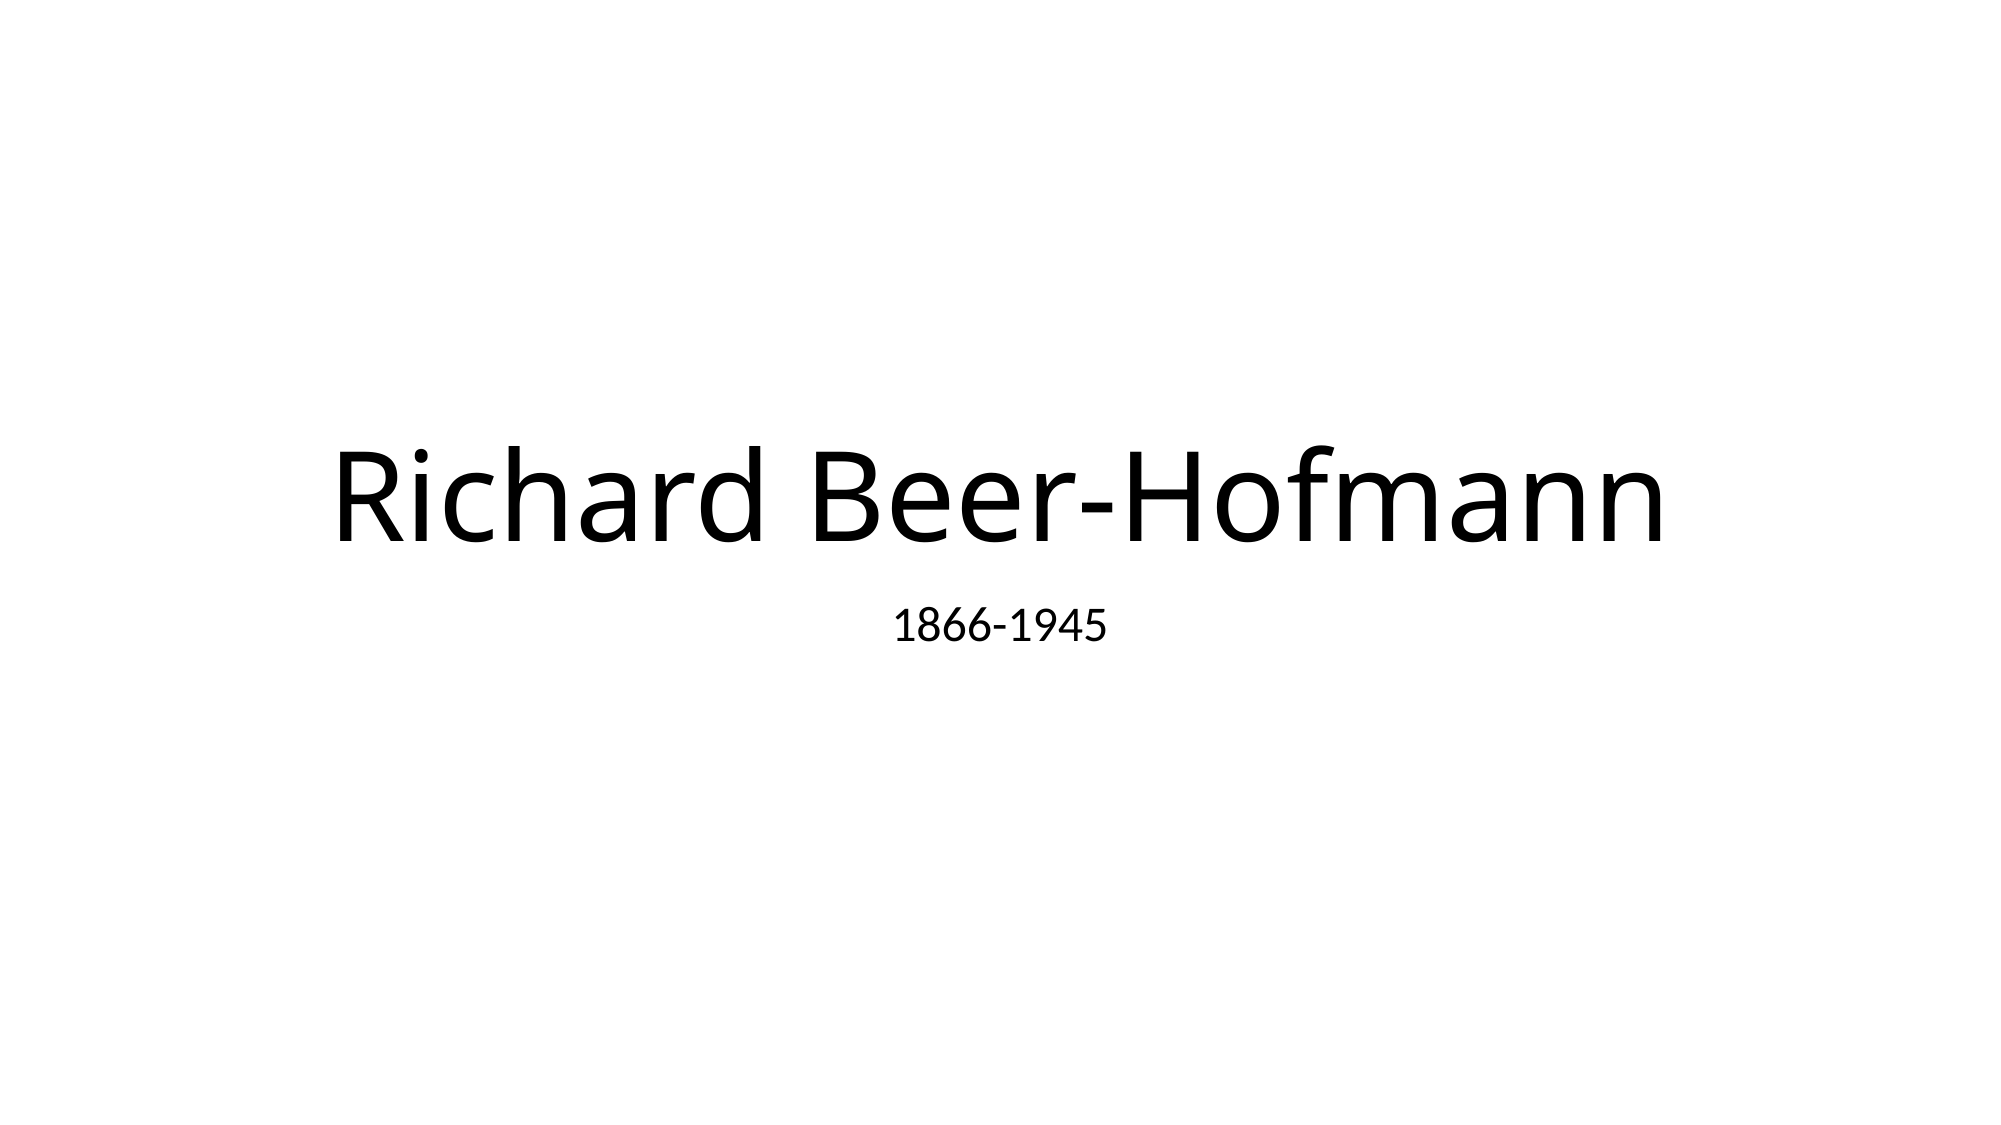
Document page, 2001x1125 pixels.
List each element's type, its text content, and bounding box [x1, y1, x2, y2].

title Richard Beer-Hofmann [249, 184, 1750, 576]
subtitle 1866-1945 [249, 590, 1750, 863]
